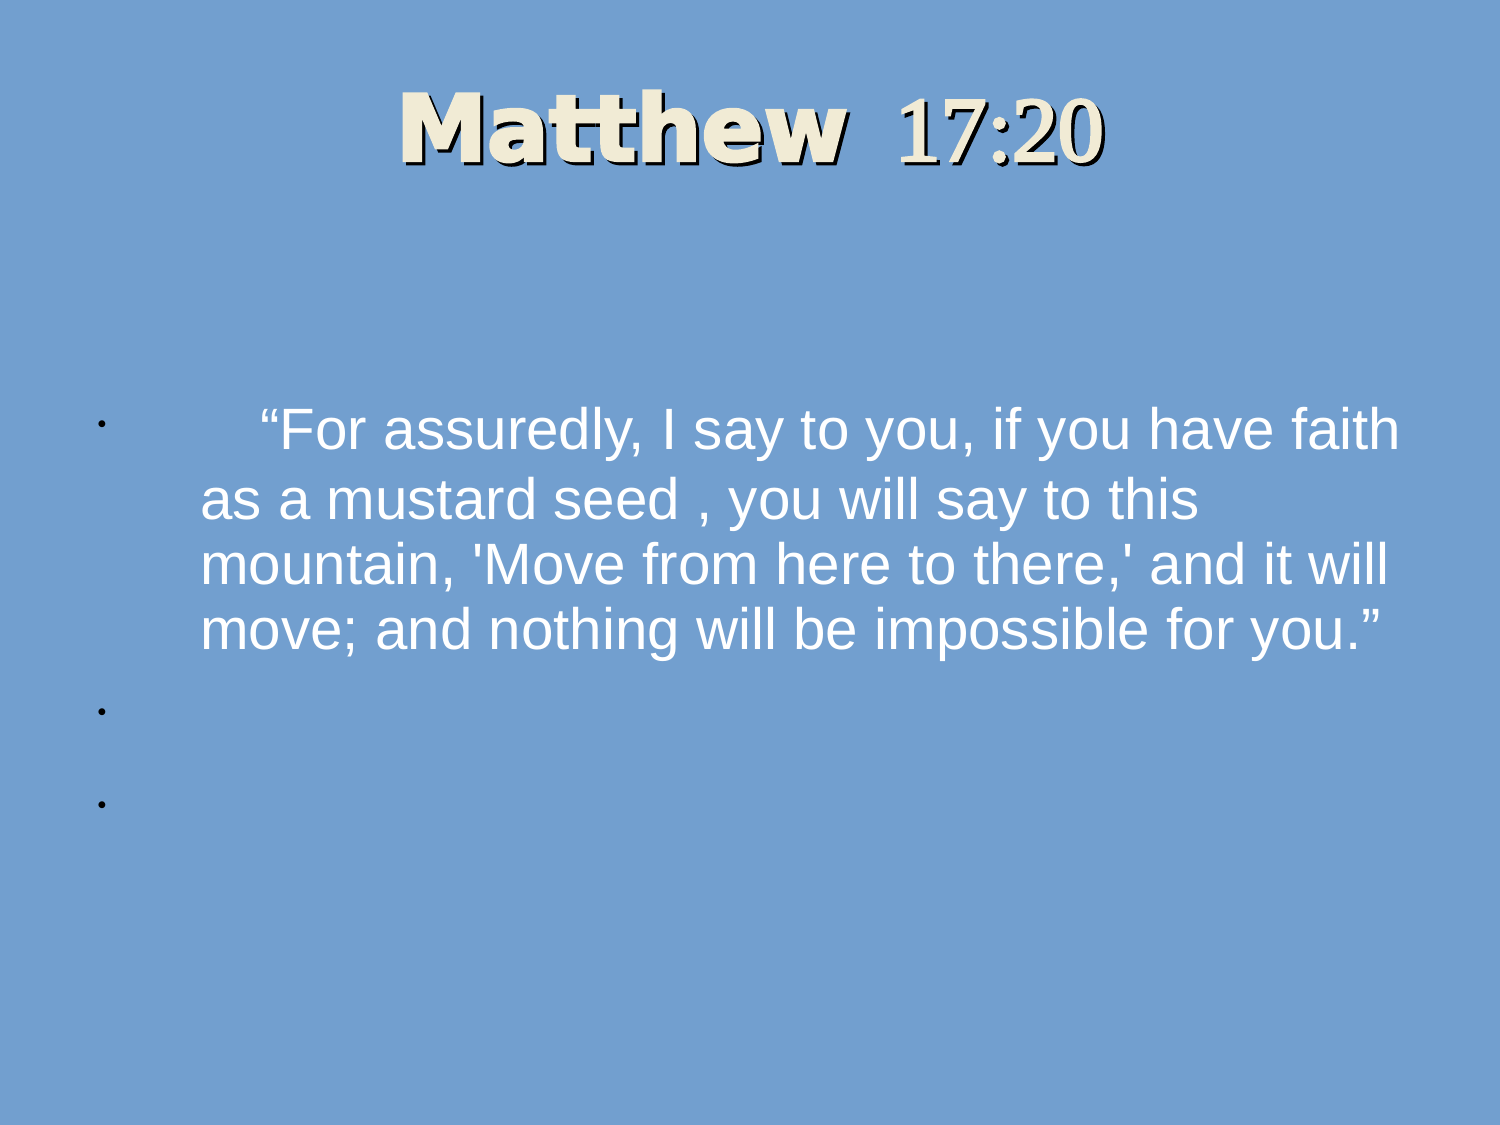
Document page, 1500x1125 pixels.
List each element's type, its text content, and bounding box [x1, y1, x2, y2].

list “For assuredly, I say to you, if you have faith as a mustard seed , you will say to this mountain, 'Move from here to there,' and it will move; and nothing will be impossible for you.” [75, 387, 1426, 1125]
title Matthew 17:20 [75, 44, 1426, 233]
